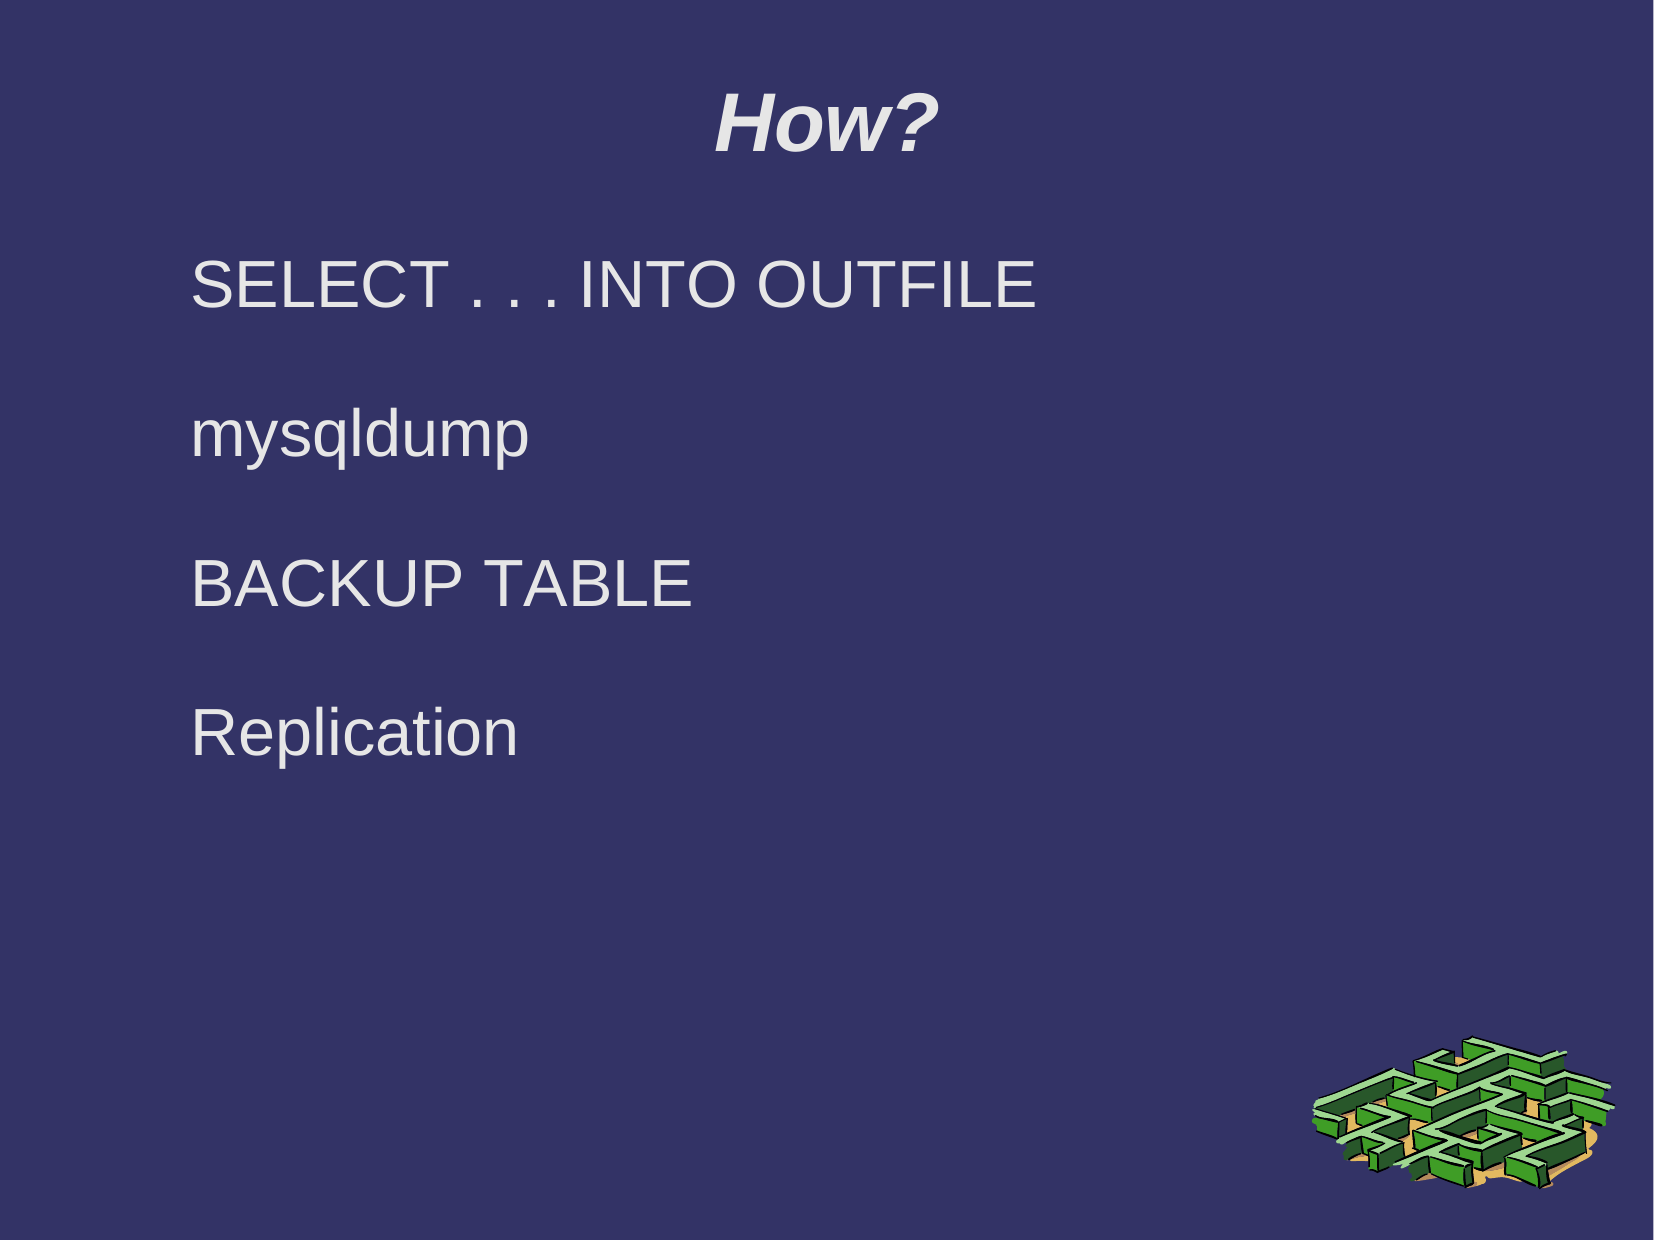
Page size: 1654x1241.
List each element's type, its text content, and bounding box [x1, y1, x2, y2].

title How? [121, 19, 1534, 227]
list SELECT . . . INTO OUTFILE mysqldump BACKUP TABLE Replication [178, 246, 1570, 1029]
